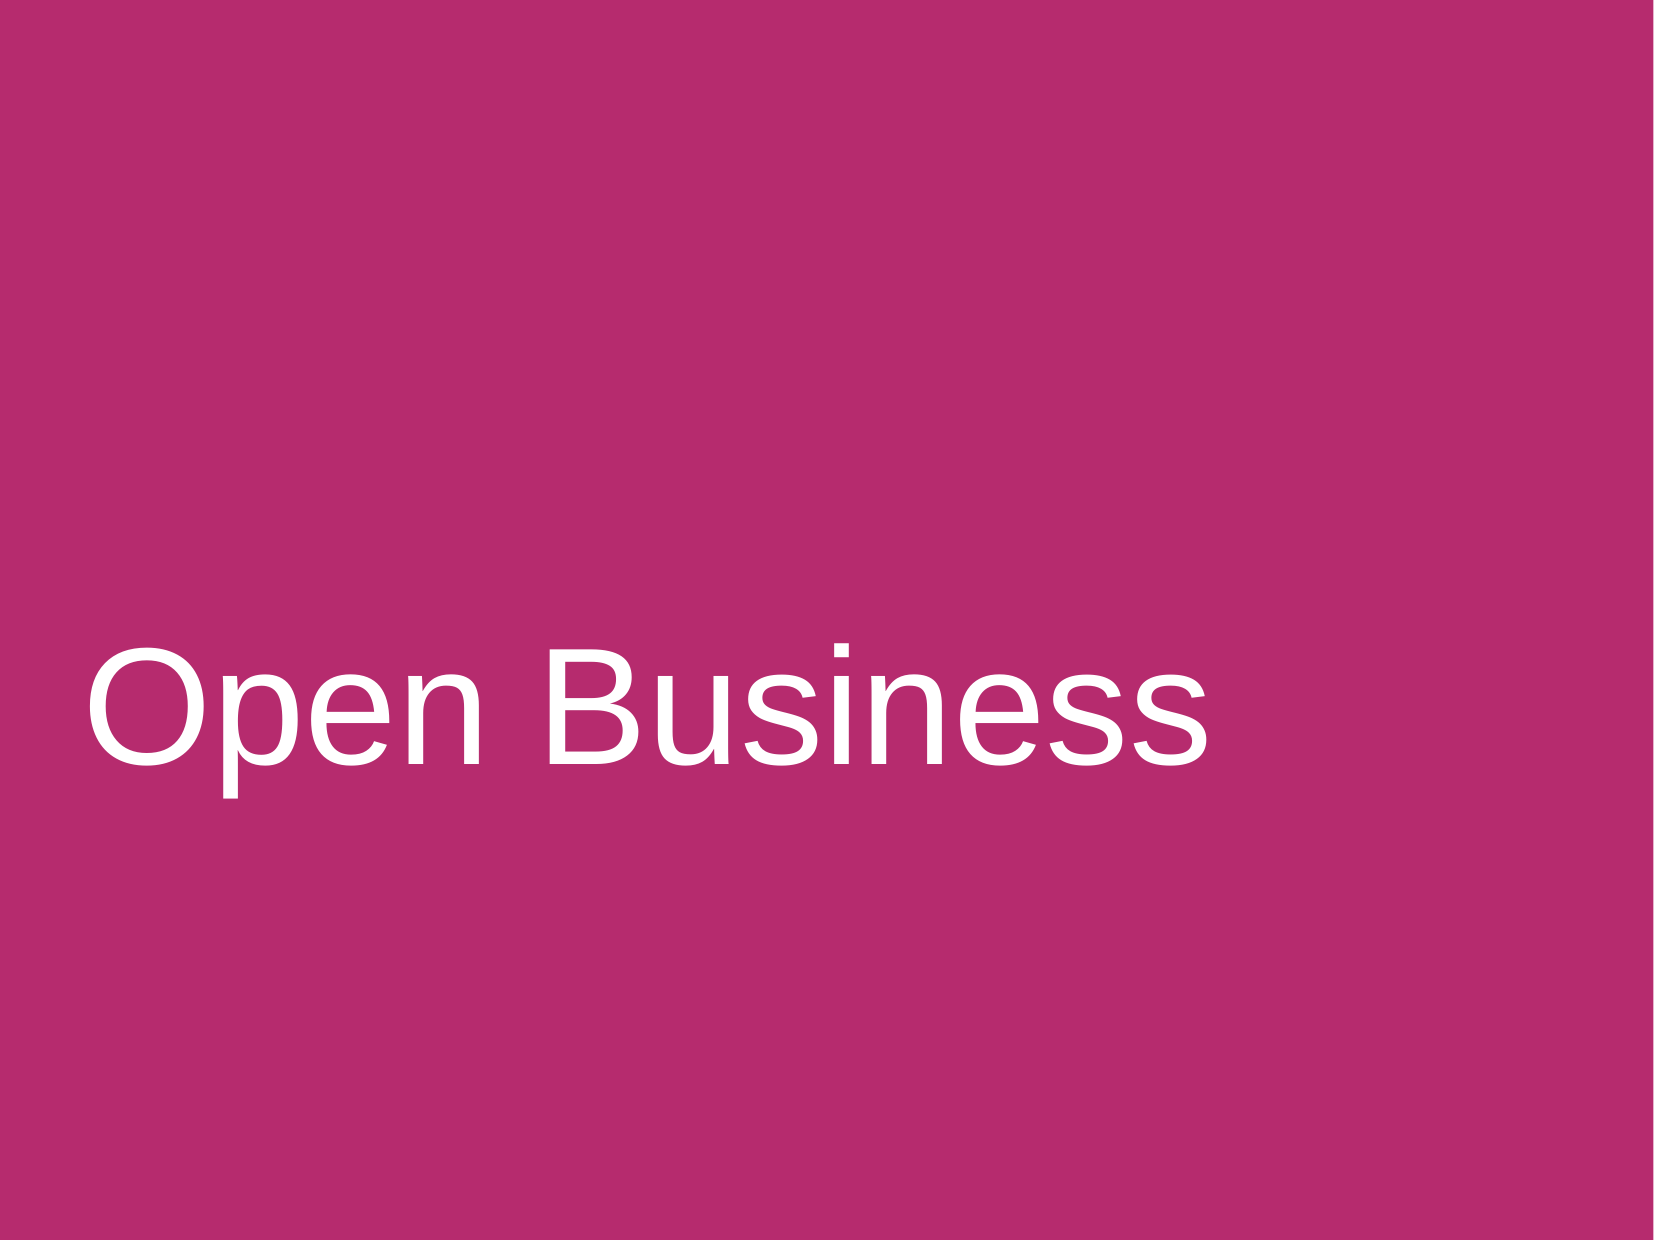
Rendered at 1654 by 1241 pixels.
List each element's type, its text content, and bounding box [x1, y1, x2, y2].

title Open Business [82, 618, 1571, 811]
